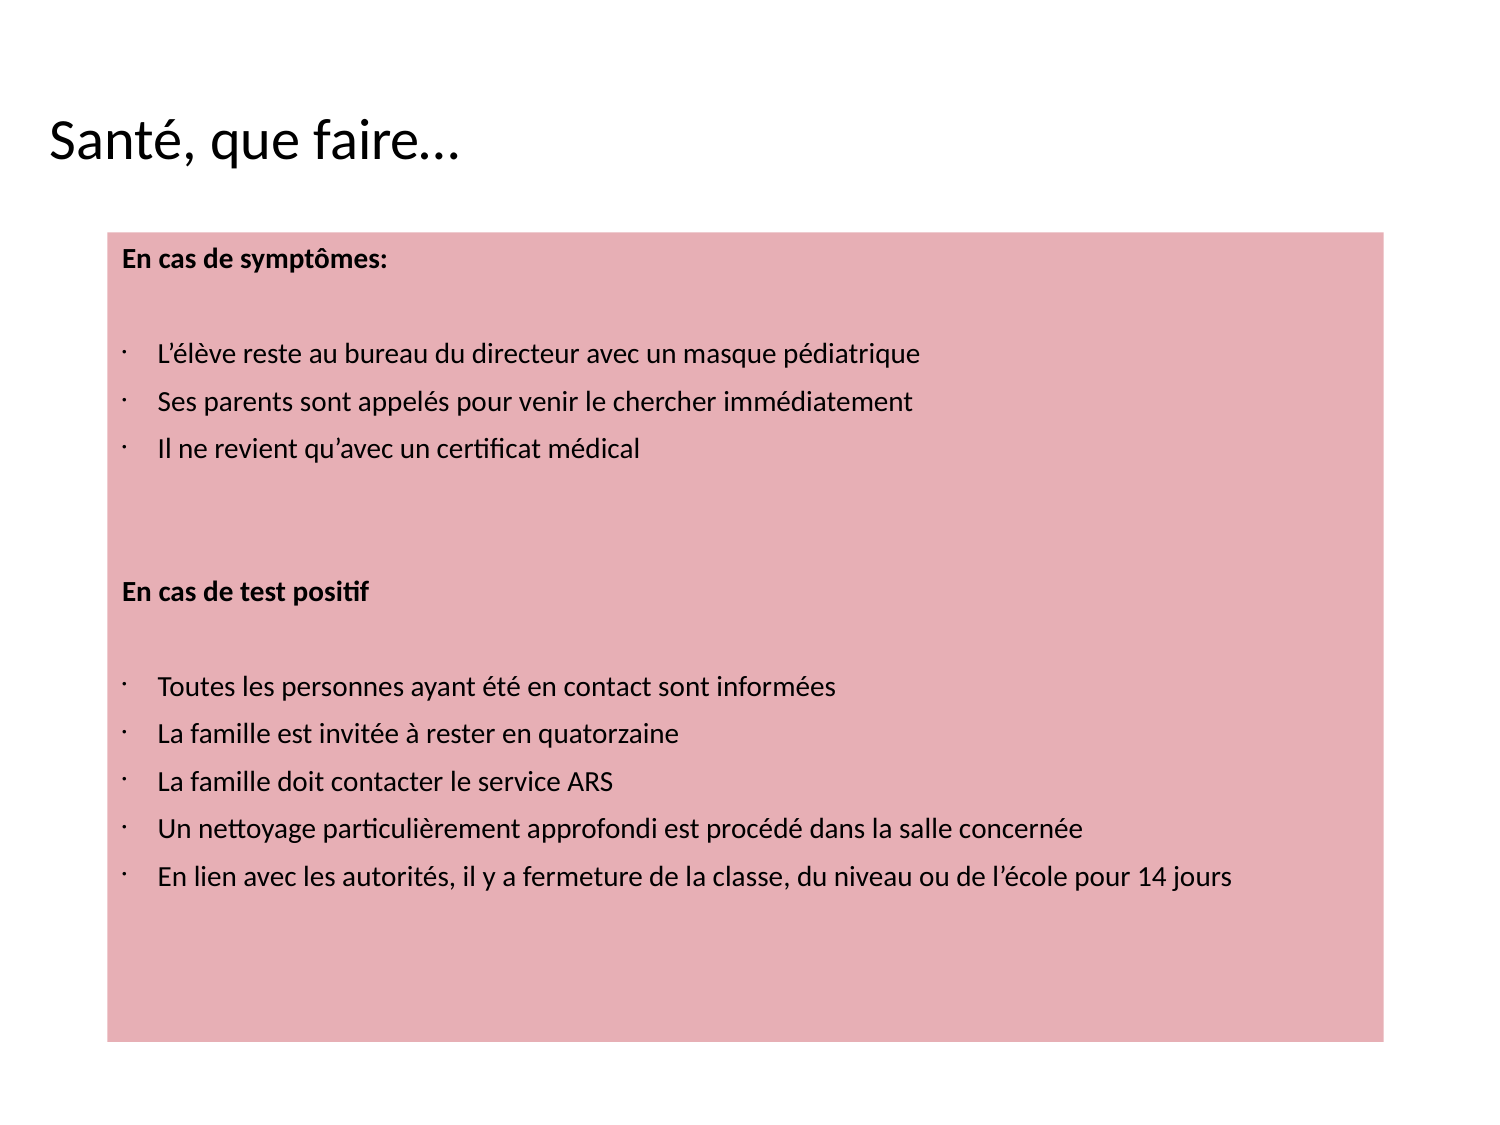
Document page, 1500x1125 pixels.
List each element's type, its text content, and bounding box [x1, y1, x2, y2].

text_box En cas de symptômes: L’élève reste au bureau du directeur avec un masque pédiatrique Ses parents sont appelés pour venir le chercher immédiatement Il ne revient qu’avec un certificat médical En cas de test positif Toutes les personnes ayant été en contact sont informées La famille est invitée à rester en quatorzaine La famille doit contacter le service ARS Un nettoyage particulièrement approfondi est procédé dans la salle concernée En lien avec les autorités, il y a fermeture de la classe, du niveau ou de l’école pour 14 jours [107, 232, 1384, 1042]
text_box Santé, que faire… [35, 93, 724, 179]
